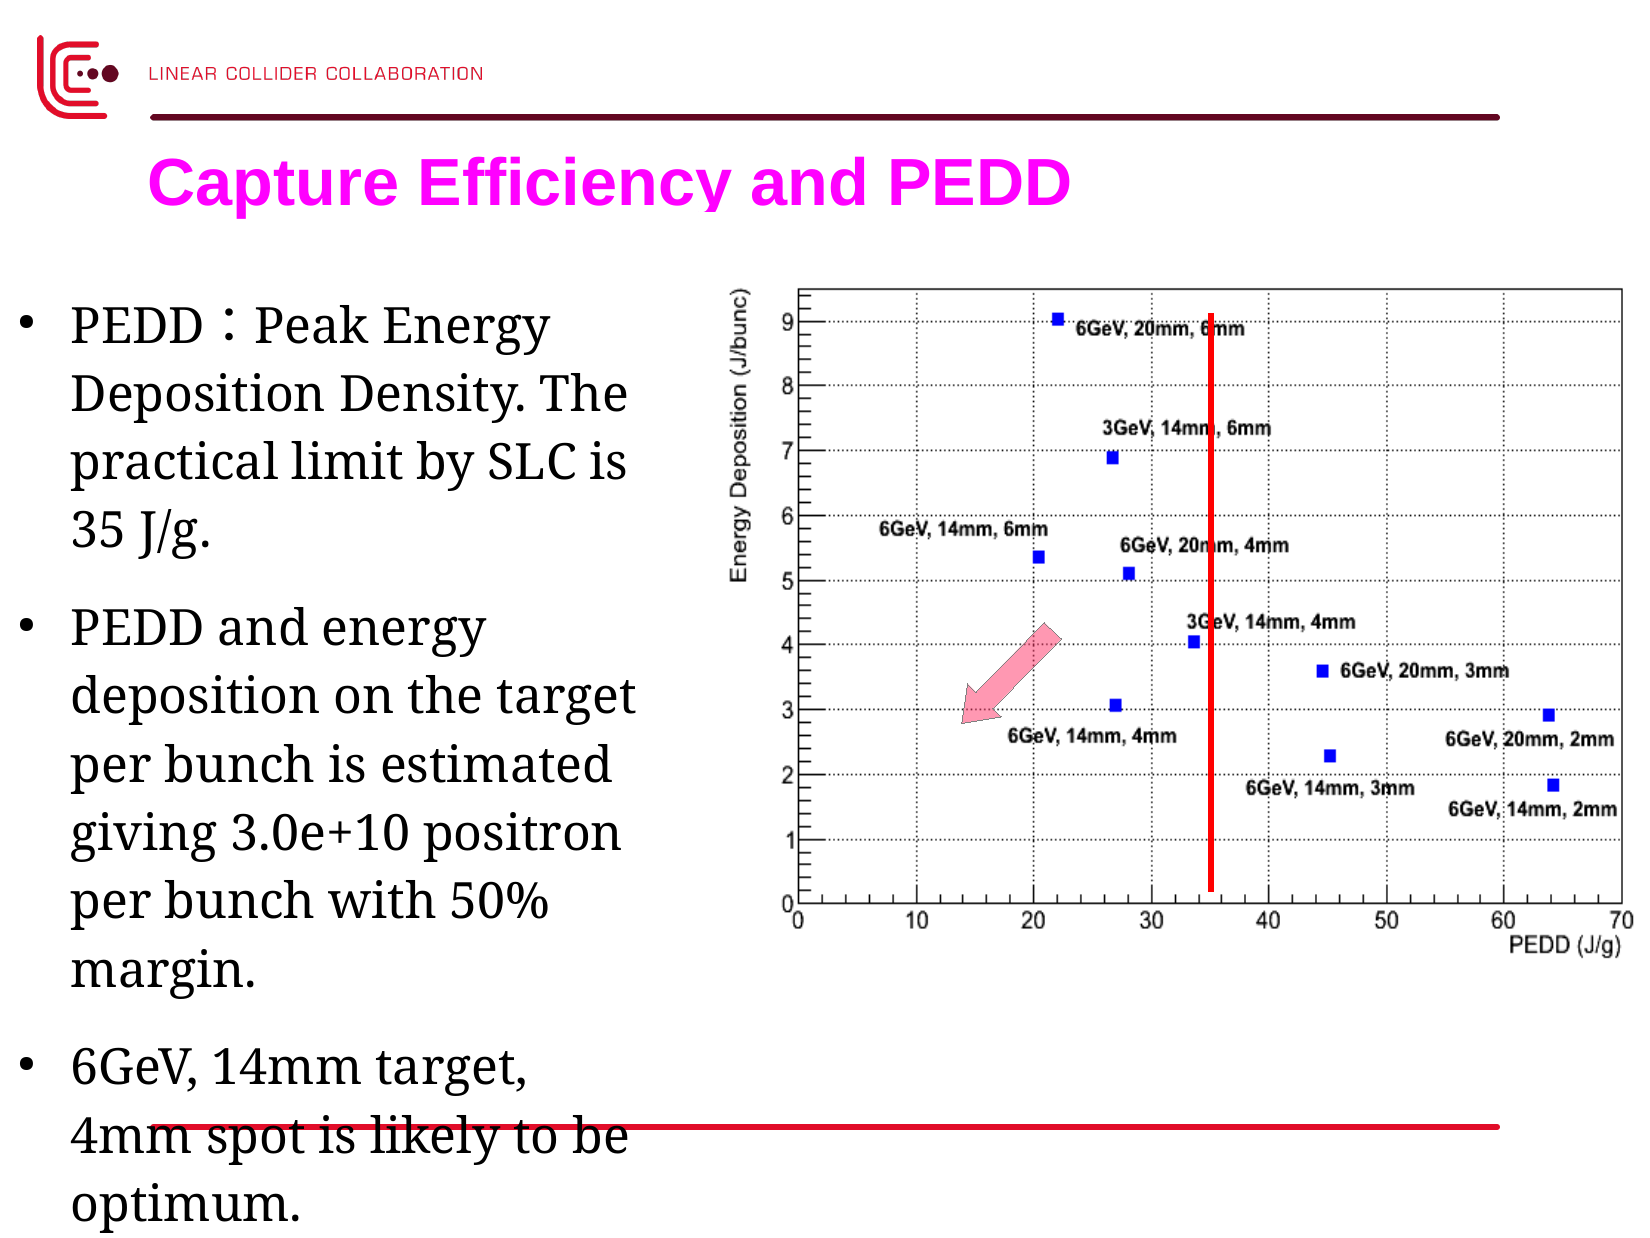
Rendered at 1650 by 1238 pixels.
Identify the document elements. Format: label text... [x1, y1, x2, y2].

picture [37, 35, 482, 119]
picture [411, 1123, 461, 1130]
picture [522, 1123, 577, 1130]
picture [150, 1123, 294, 1130]
list PEDD：Peak Energy Deposition Density. The practical limit by SLC is 35 J/g. PEDD and energy deposition on the target per bunch is estimated giving 3.0e+10 positron per bunch with 50% margin. 6GeV, 14mm target, 4mm spot is likely to be optimum. [0, 289, 650, 1123]
picture [380, 1123, 406, 1130]
text_box [961, 622, 1062, 724]
title Capture Efficiency and PEDD [147, 78, 1633, 286]
picture [466, 1123, 519, 1130]
picture [297, 1123, 375, 1130]
picture [150, 212, 1650, 1130]
